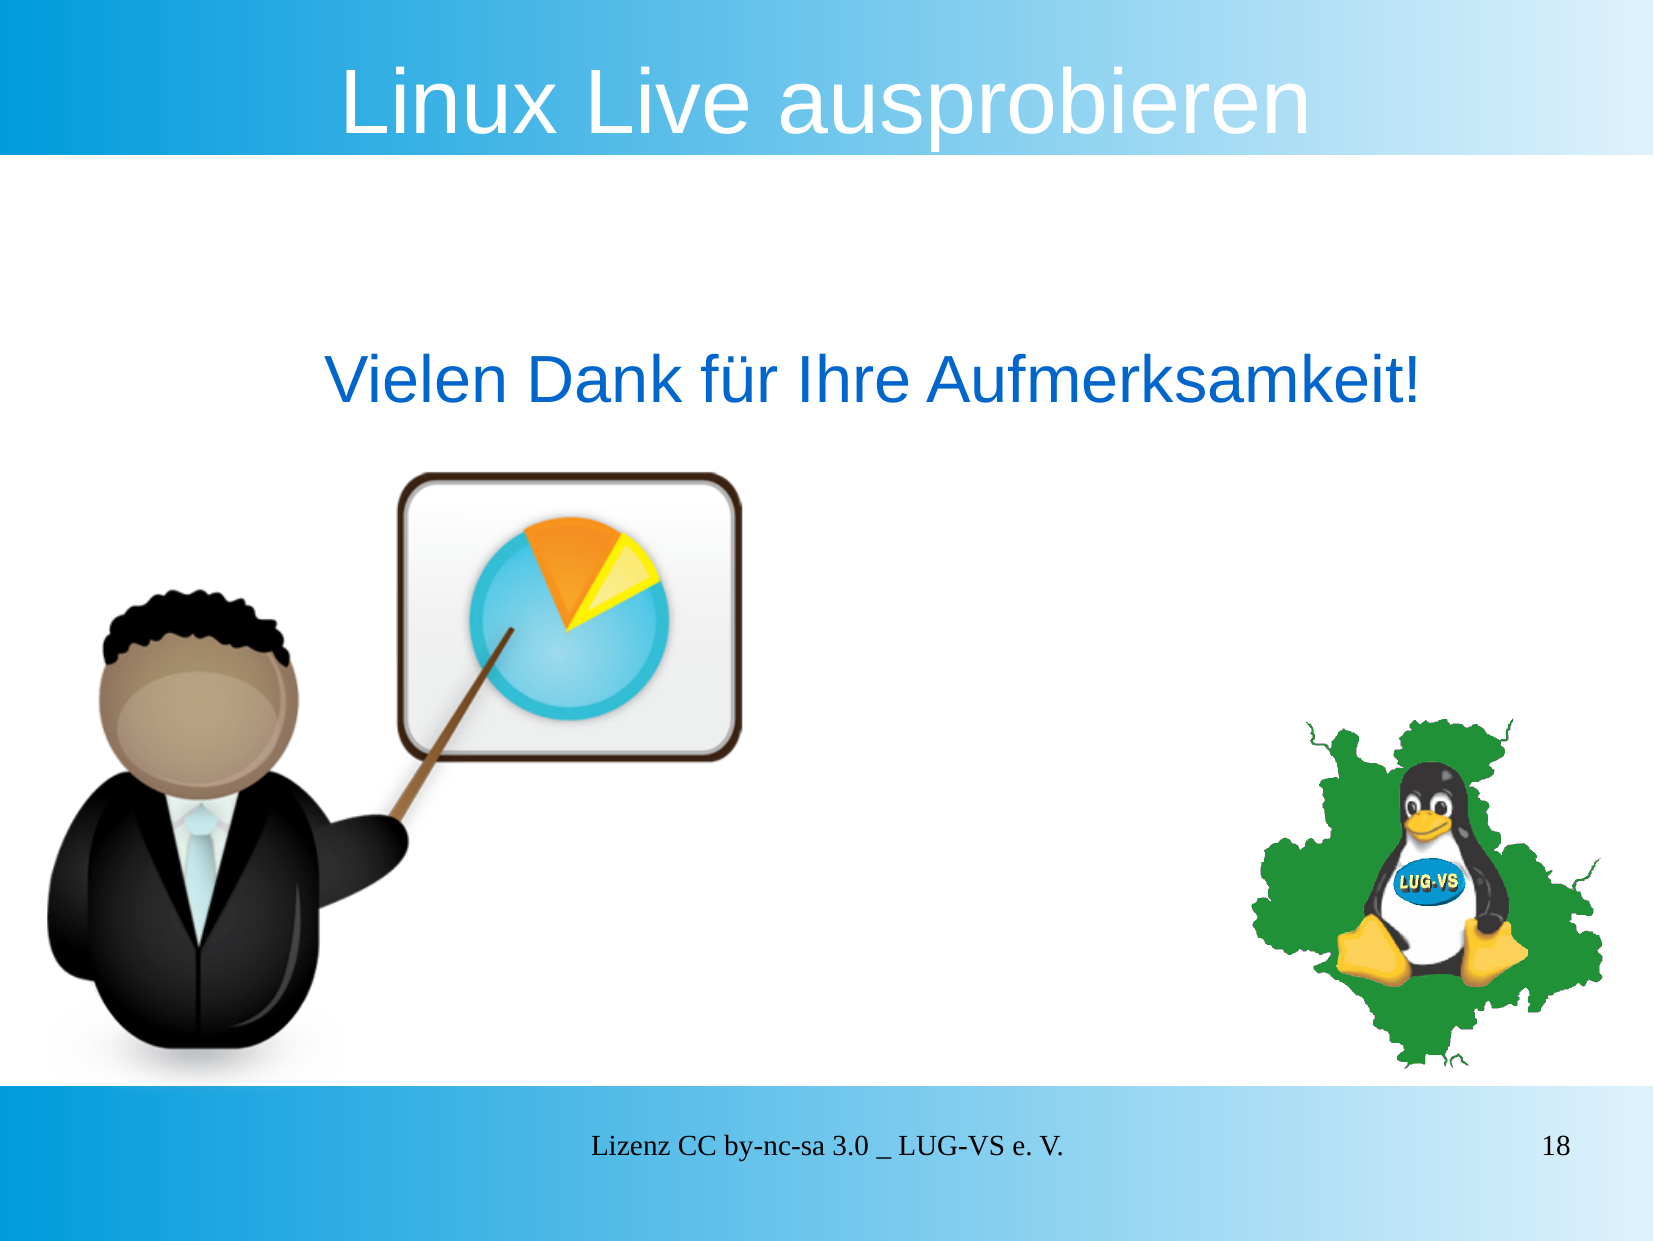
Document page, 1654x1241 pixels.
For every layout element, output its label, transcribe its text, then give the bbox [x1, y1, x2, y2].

picture [10, 413, 780, 1241]
list Vielen Dank für Ihre Aufmerksamkeit! [94, 342, 1583, 485]
title Linux Live ausprobieren [82, 49, 1571, 155]
picture [1241, 708, 1614, 1071]
